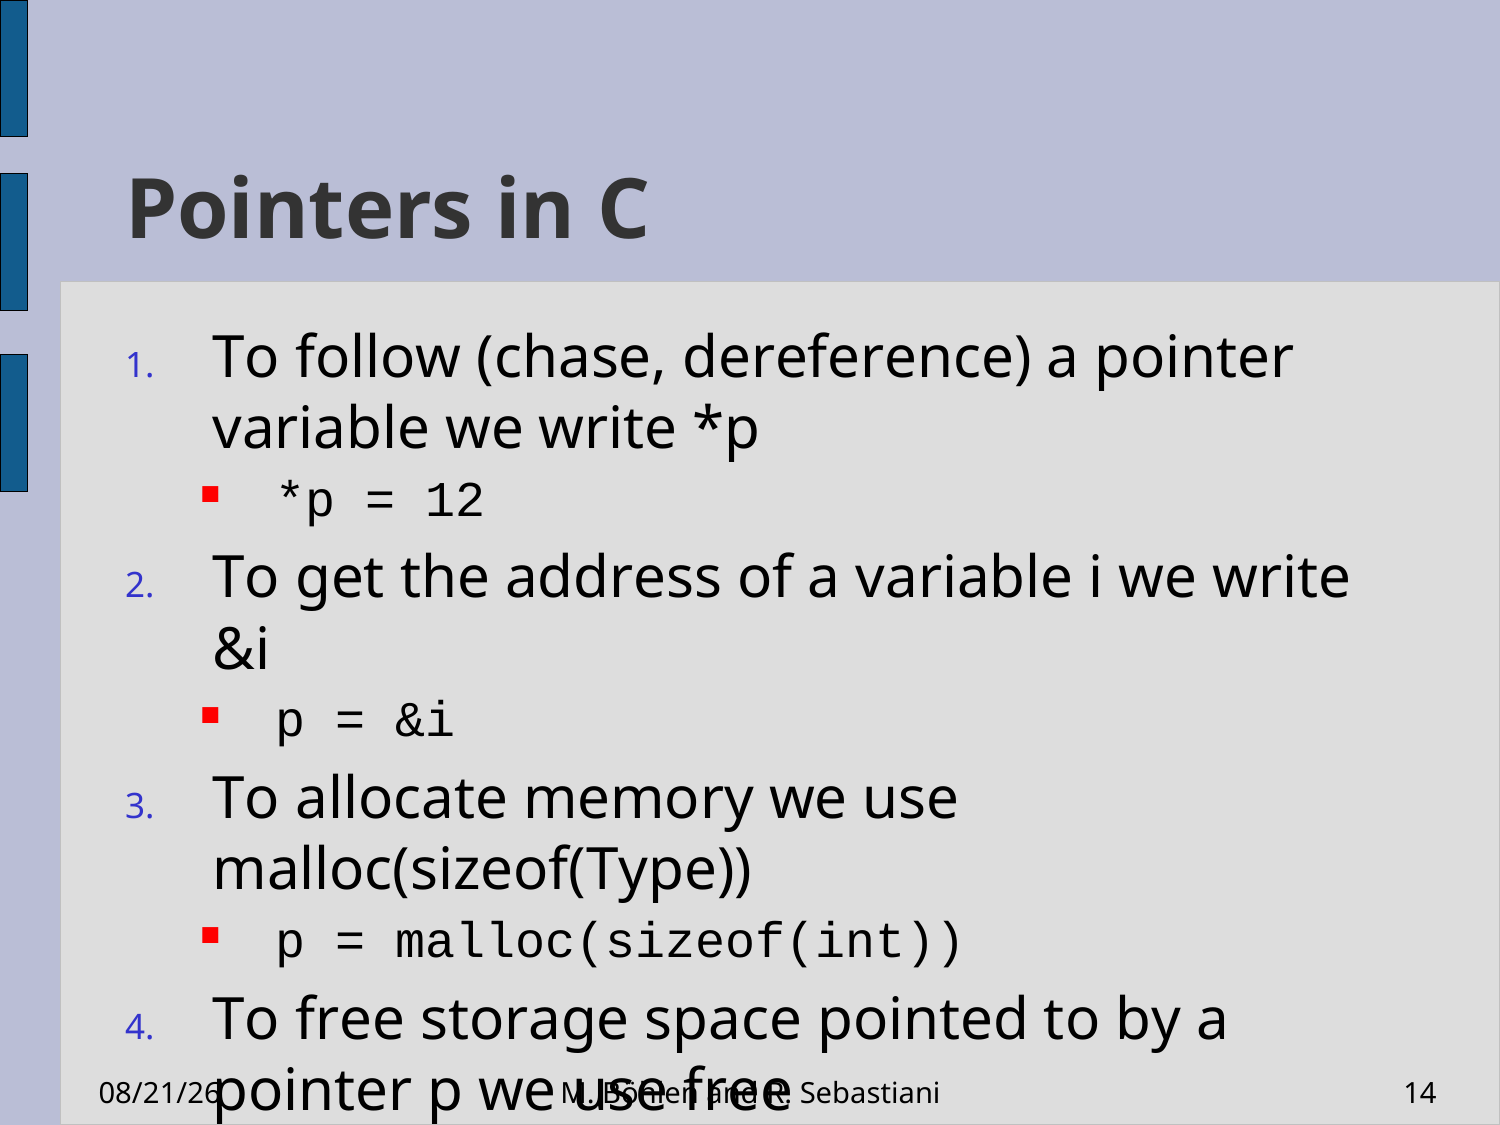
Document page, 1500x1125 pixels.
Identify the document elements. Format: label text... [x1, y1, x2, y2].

title Pointers in C [110, 67, 1392, 271]
list To follow (chase, dereference) a pointer variable we write *p *p = 12 To get the address of a variable i we write &i p = &i To allocate memory we use malloc(sizeof(Type)) p = malloc(sizeof(int)) To free storage space pointed to by a pointer p we use free free(p) [110, 312, 1392, 1074]
